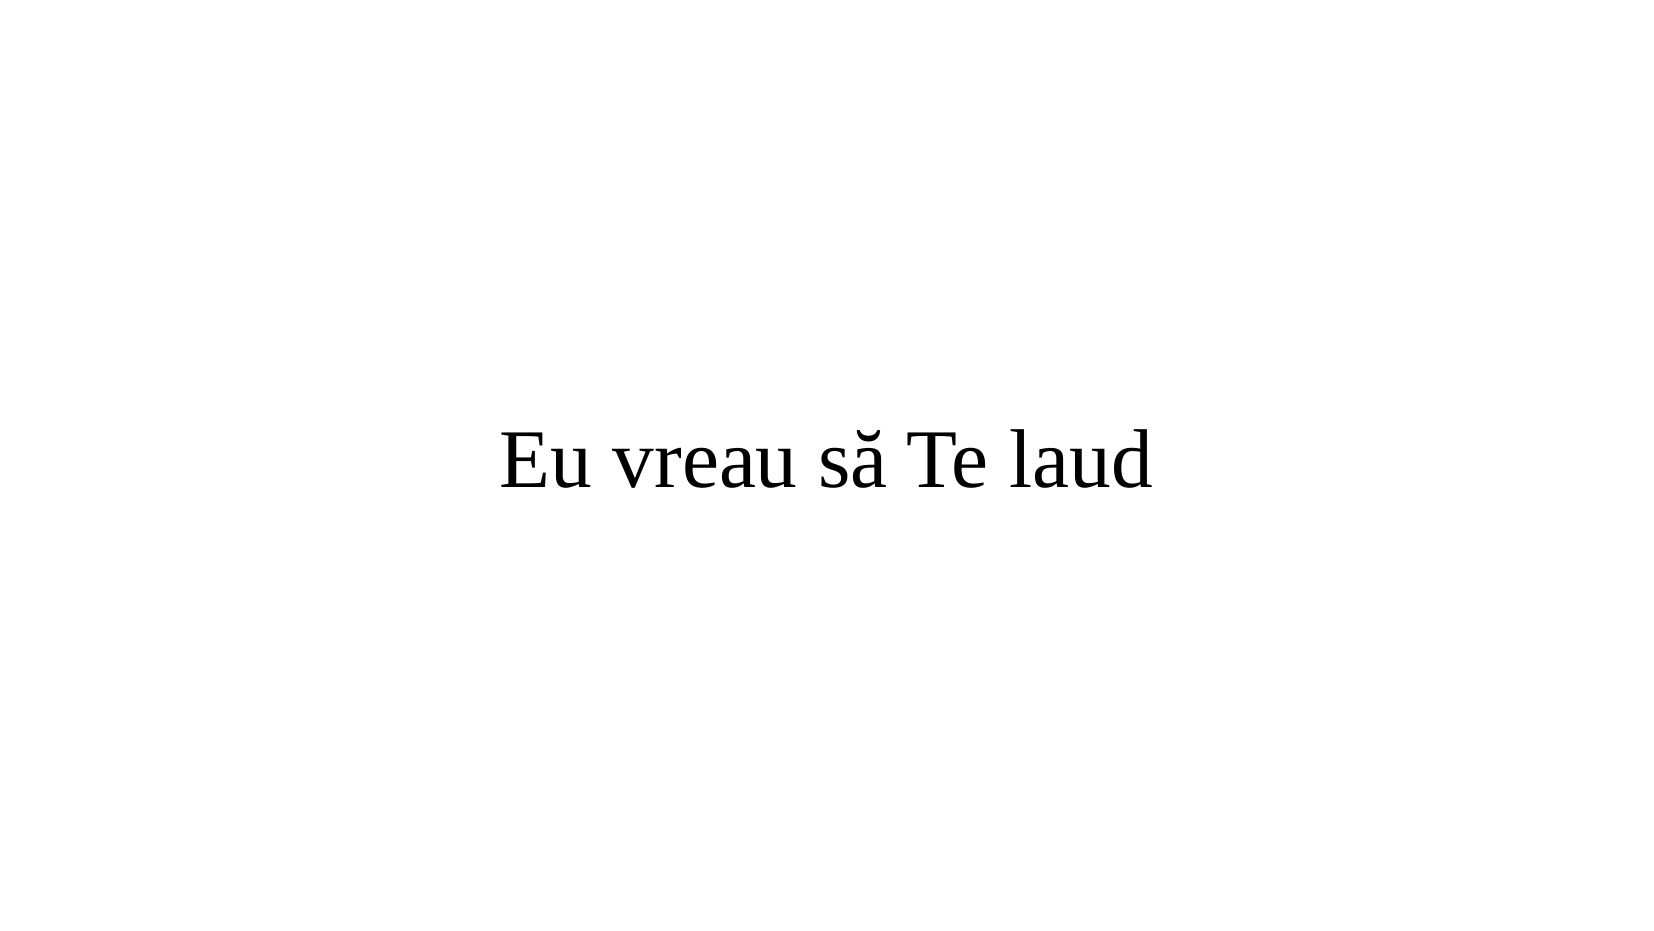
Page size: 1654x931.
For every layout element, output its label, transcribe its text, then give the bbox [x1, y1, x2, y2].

subtitle Eu vreau să Te laud [0, 396, 1654, 505]
